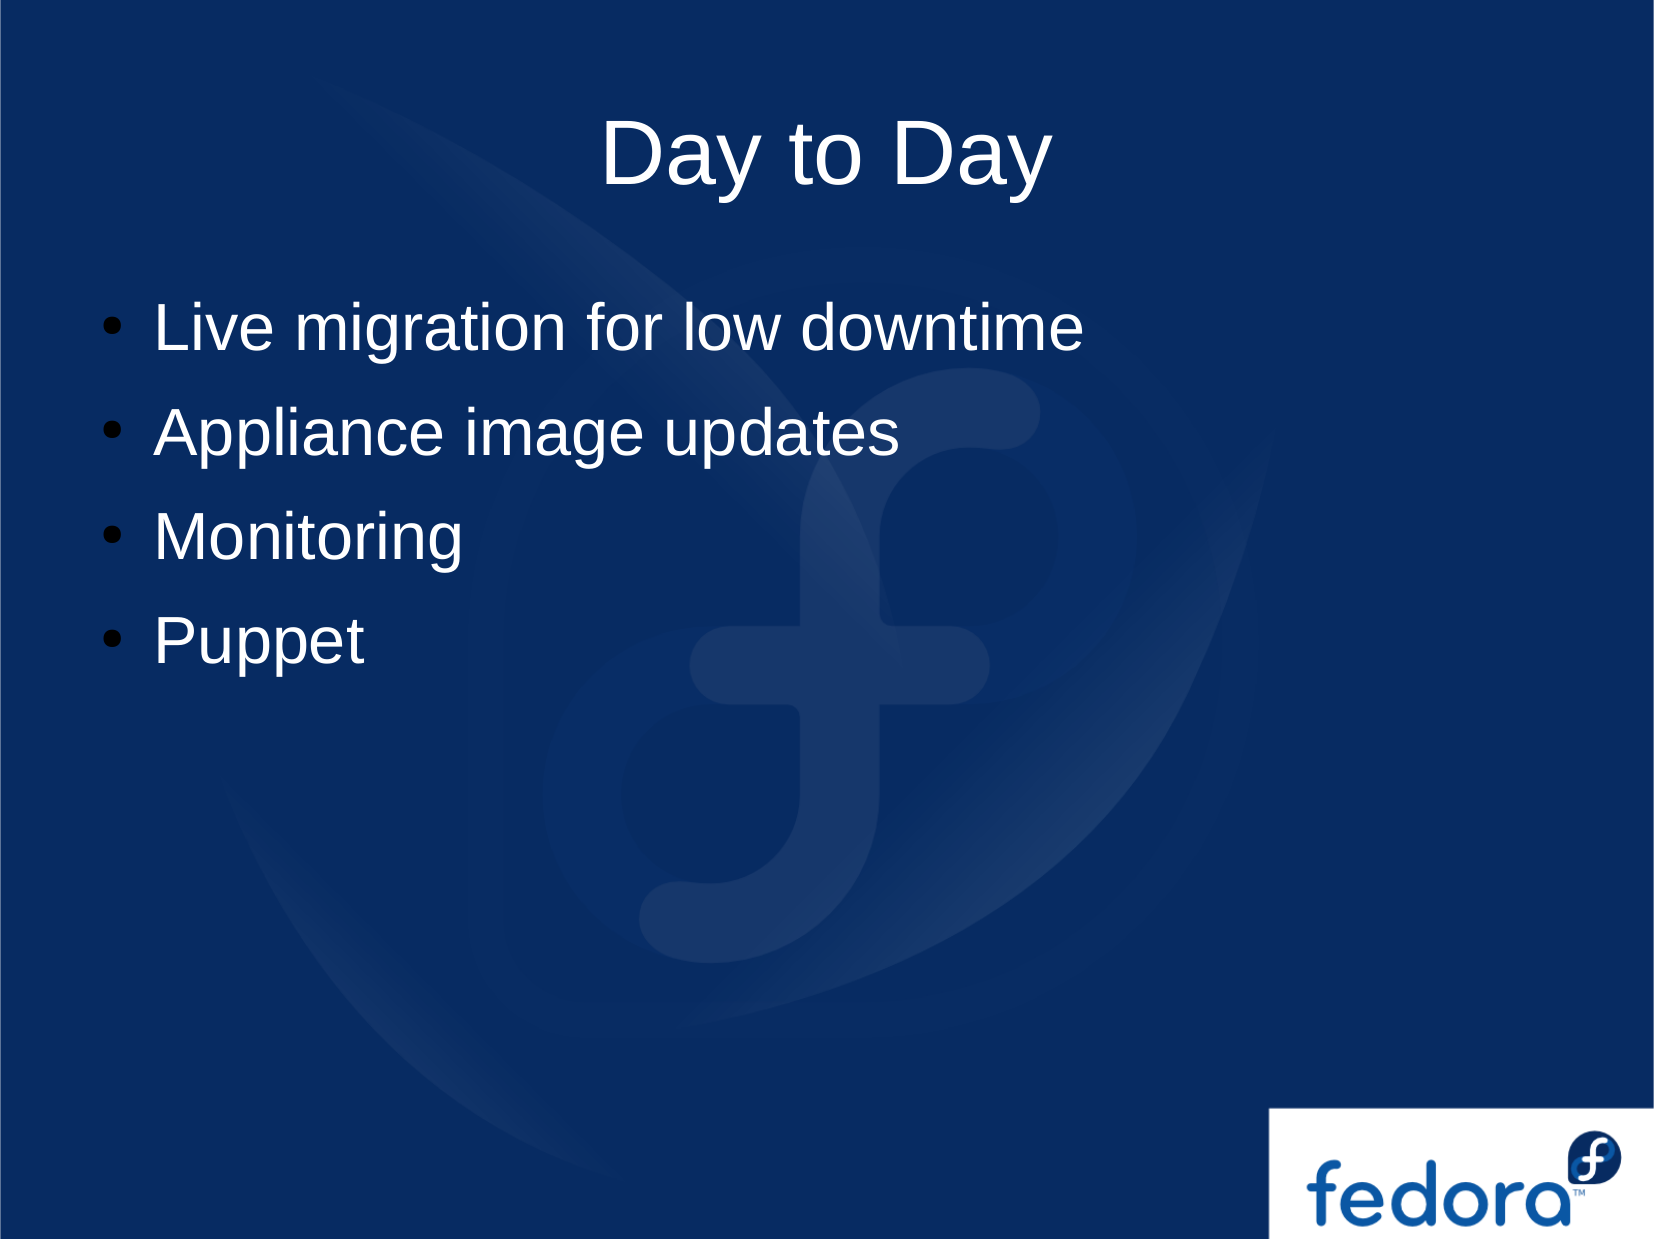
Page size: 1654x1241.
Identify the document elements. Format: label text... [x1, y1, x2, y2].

list Live migration for low downtime Appliance image updates Monitoring Puppet [82, 290, 1571, 1094]
picture [0, 0, 1654, 1239]
title Day to Day [82, 56, 1571, 250]
